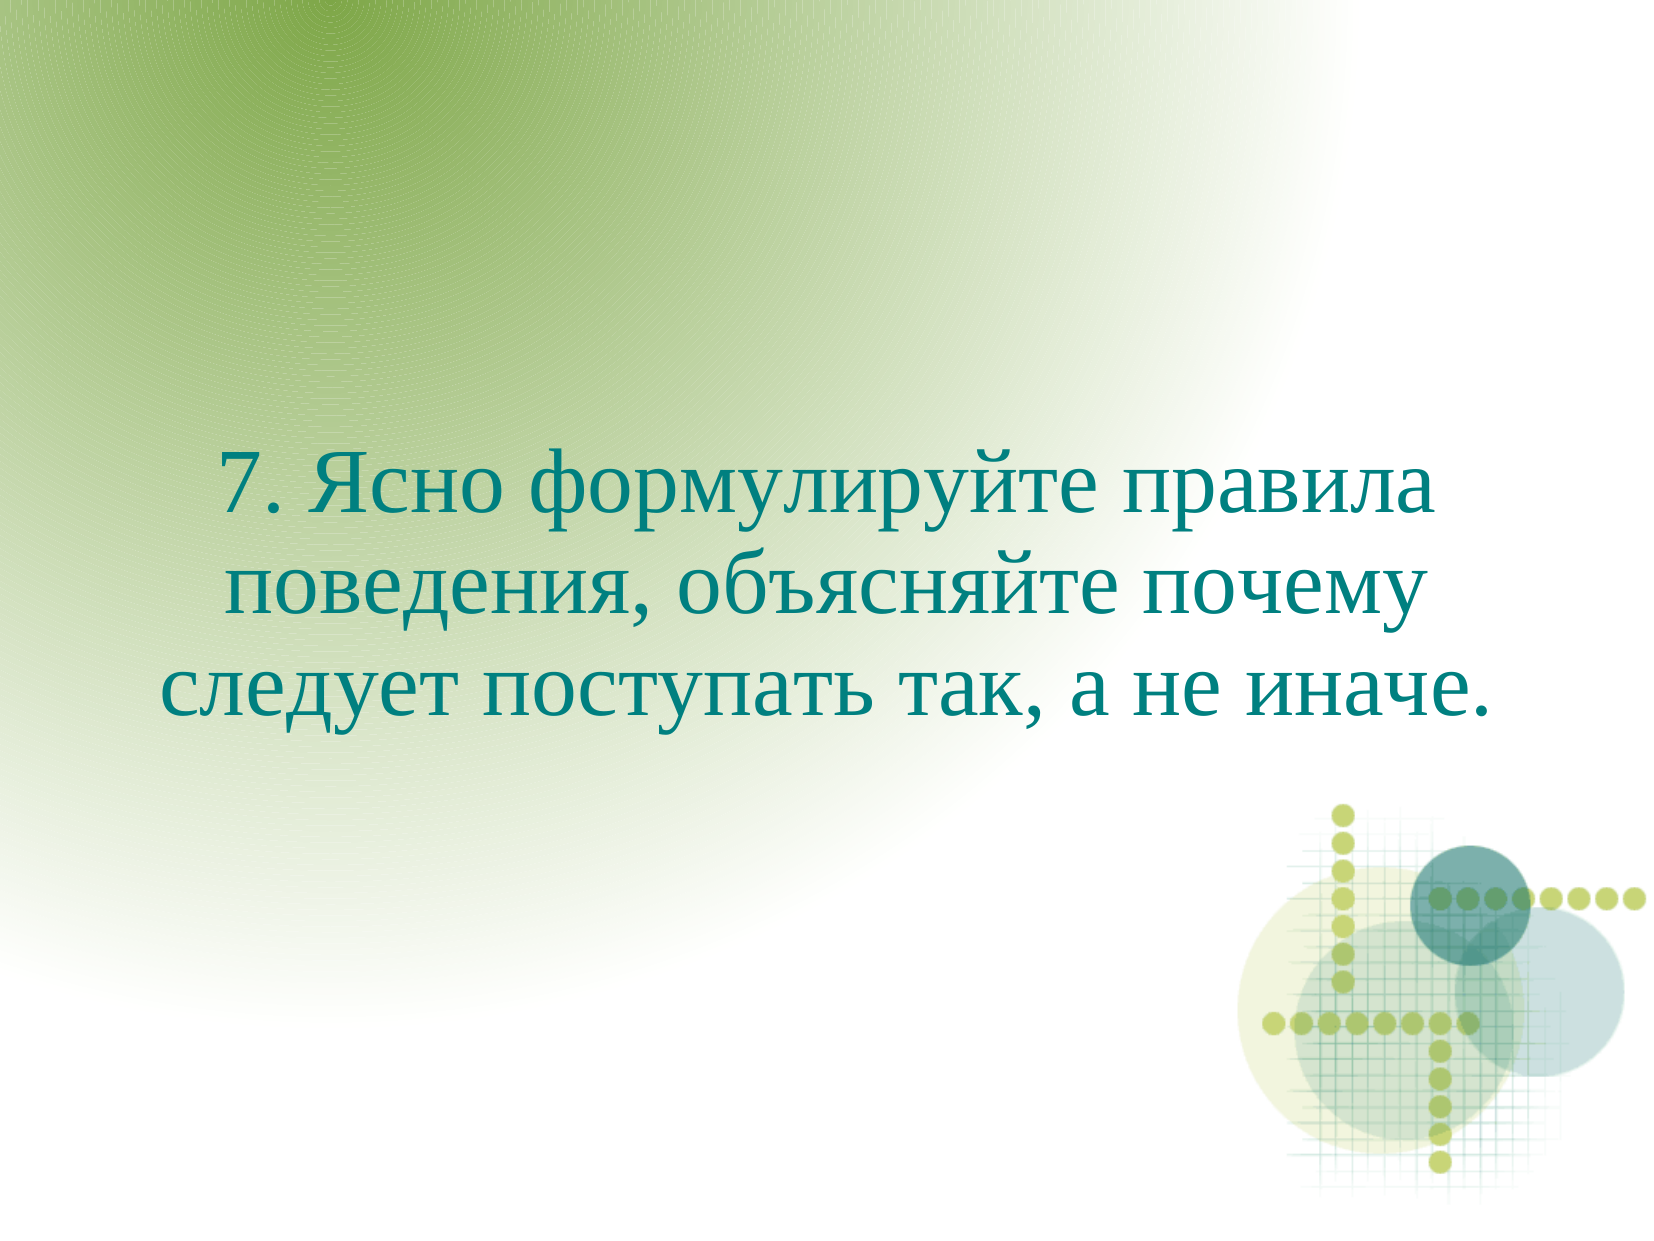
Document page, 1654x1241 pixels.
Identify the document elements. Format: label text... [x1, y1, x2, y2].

subtitle 7. Ясно формулируйте правила поведения, объясняйте почему следует поступать так, а не иначе. [121, 110, 1534, 1119]
picture [1224, 792, 1654, 1211]
